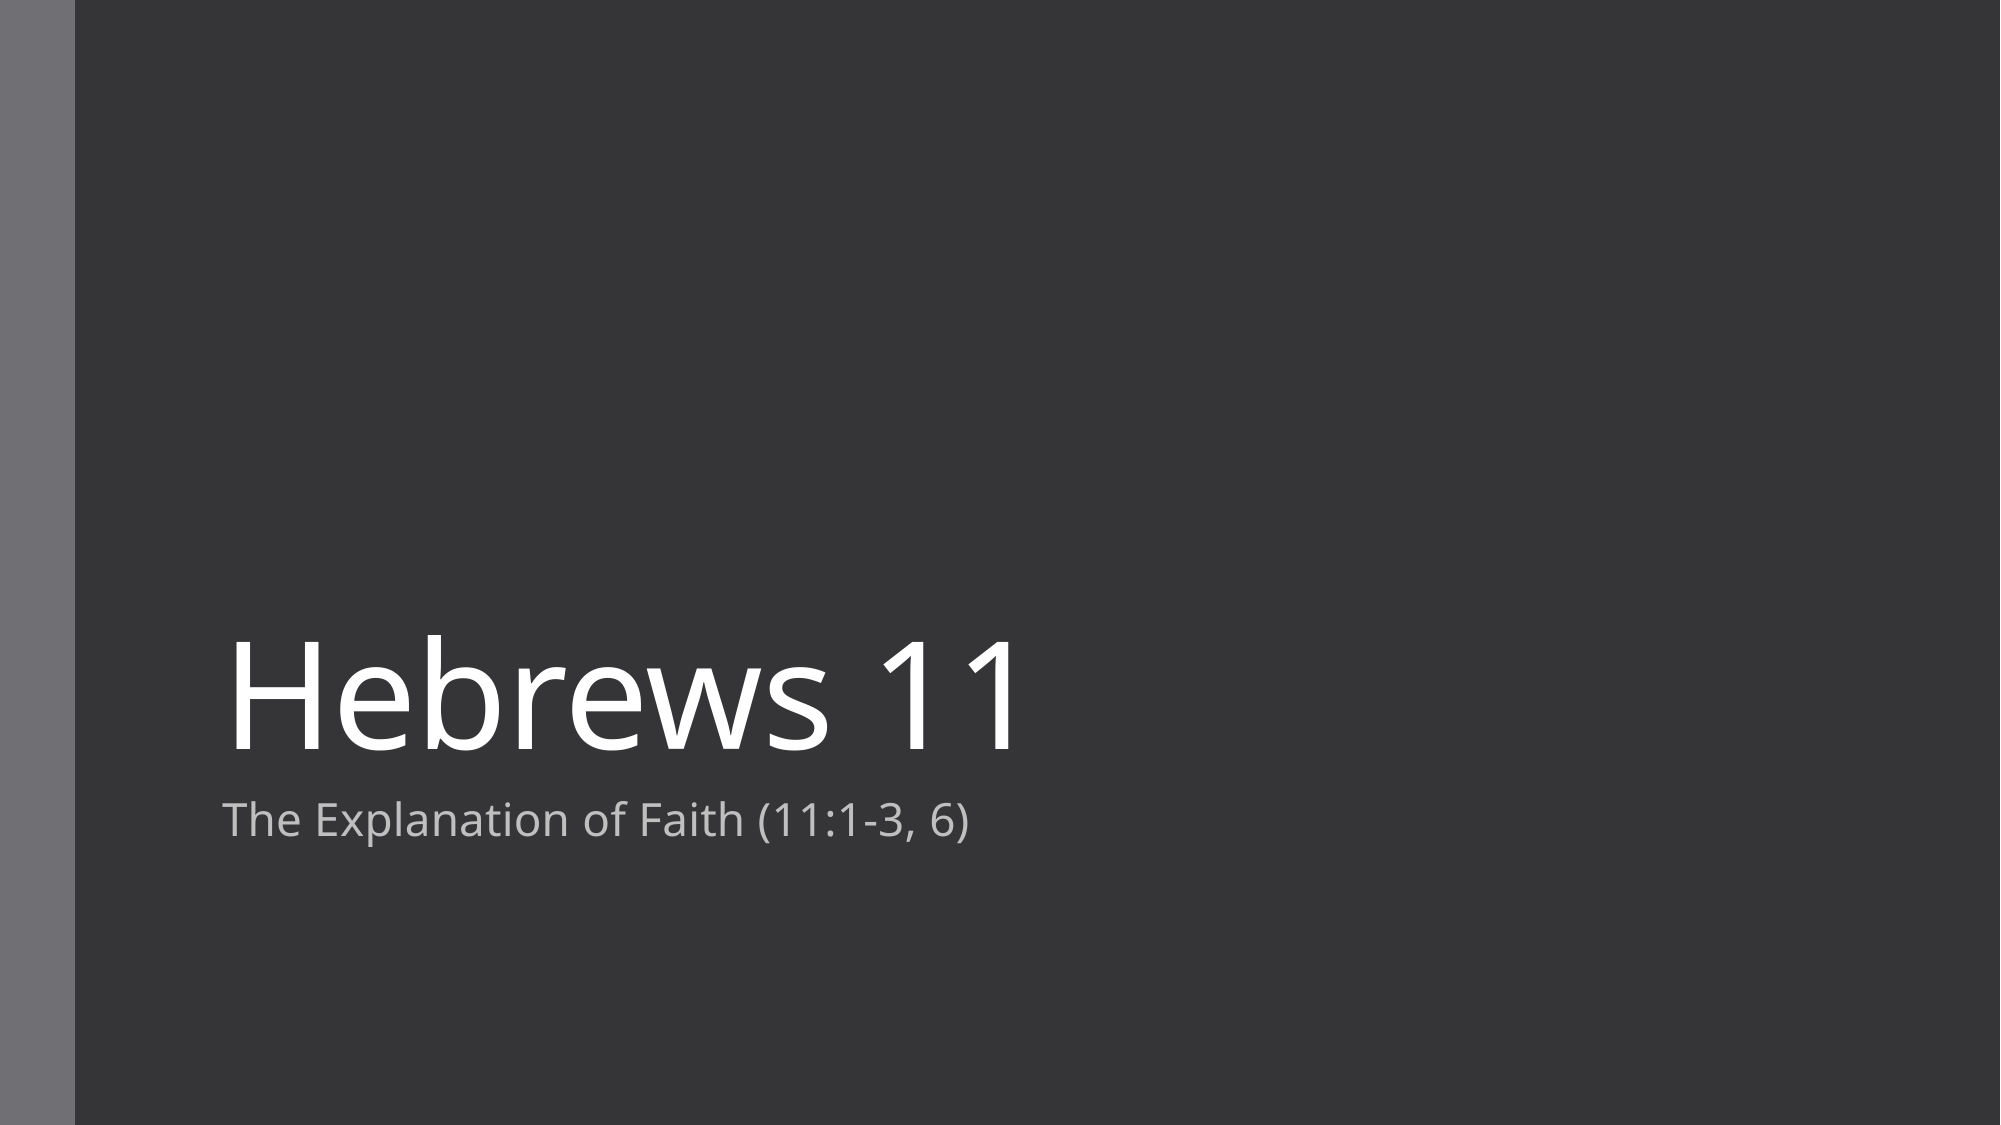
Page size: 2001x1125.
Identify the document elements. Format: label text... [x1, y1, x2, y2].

subtitle The Explanation of Faith (11:1-3, 6) [206, 787, 1752, 1066]
title Hebrews 11 [206, 124, 1752, 787]
